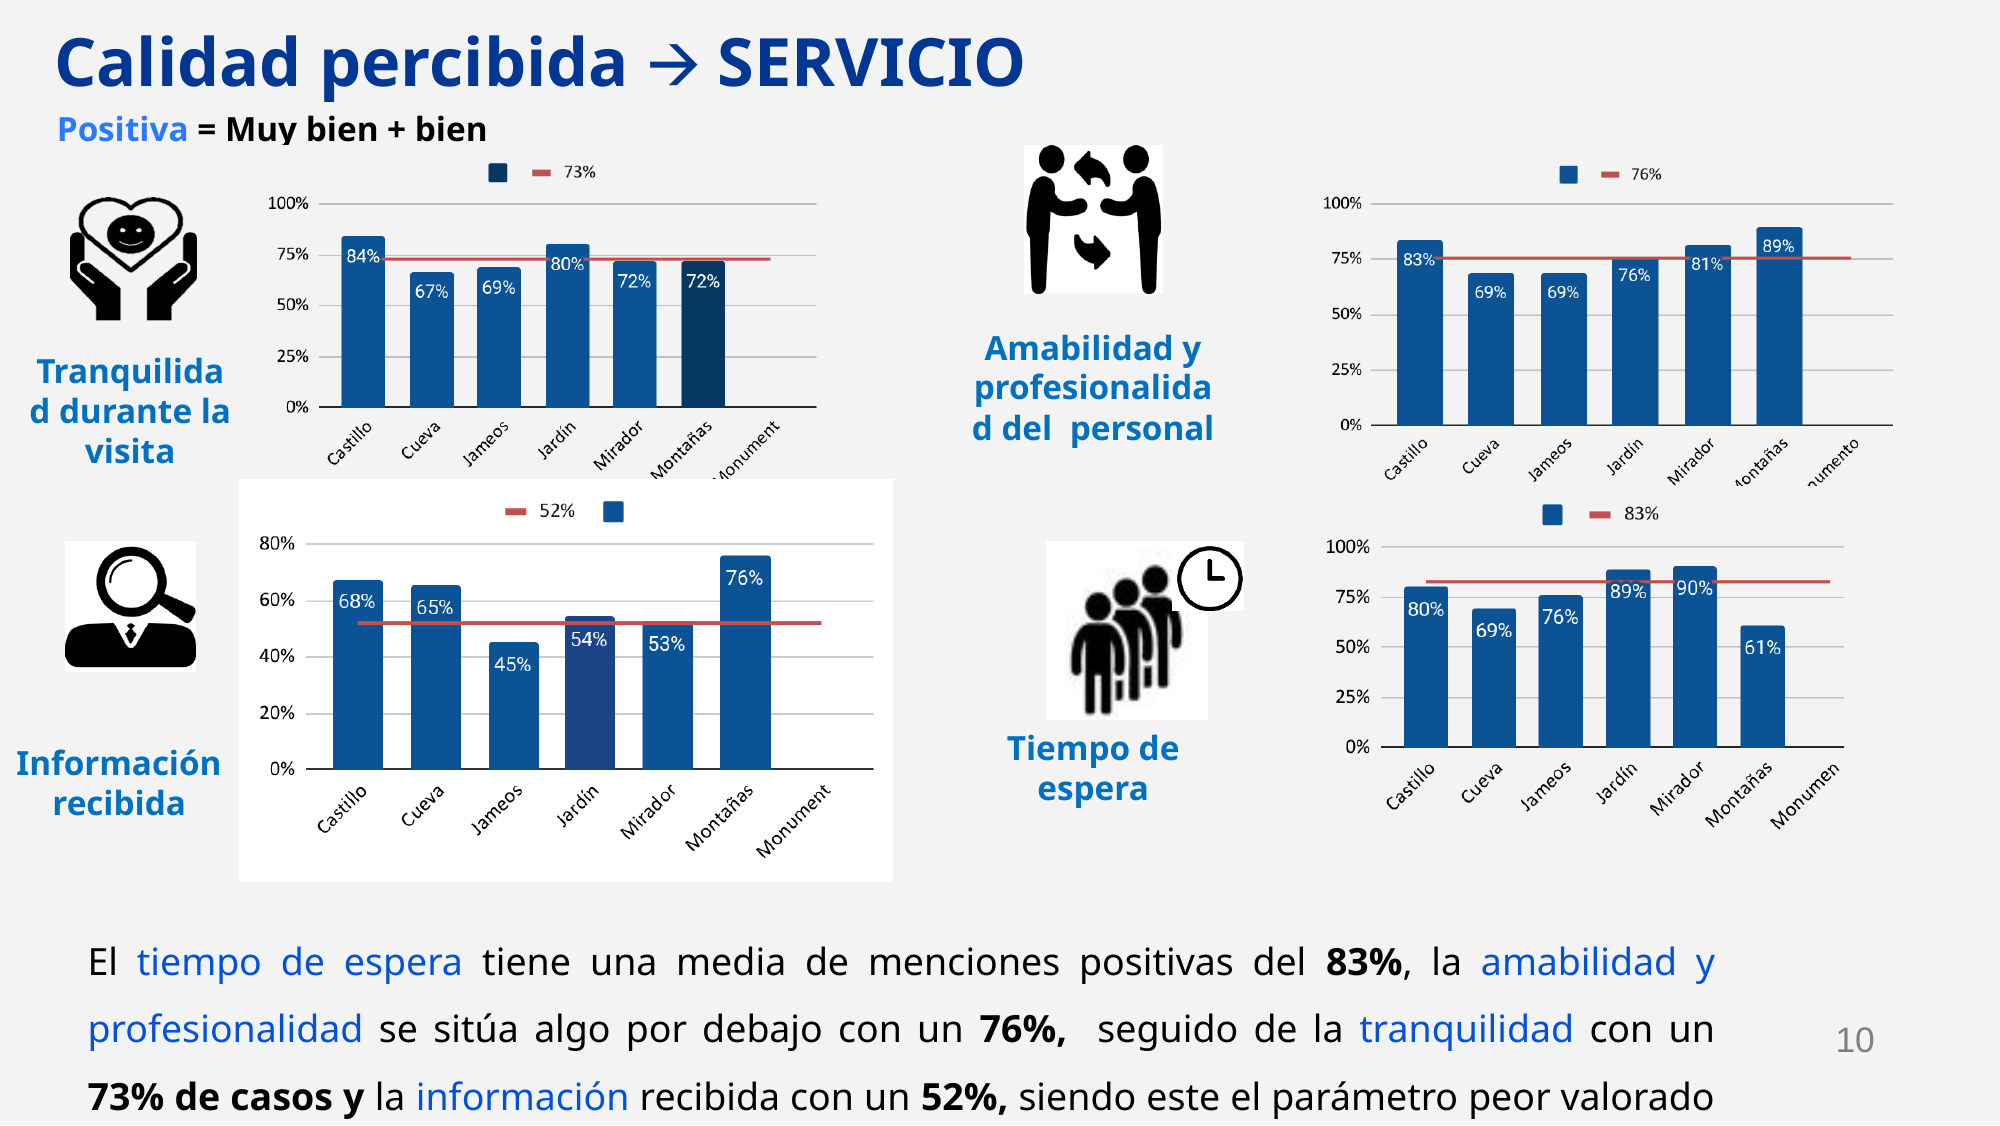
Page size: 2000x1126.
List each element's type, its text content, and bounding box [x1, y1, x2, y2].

text_box Positiva = Muy bien + bien [56, 100, 1123, 157]
text_box Información recibida [0, 734, 239, 831]
text_box Amabilidad y profesionalidad del personal [951, 319, 1235, 456]
text_box El tiempo de espera tiene una media de menciones positivas del 83%, la amabilidad y profesionalidad se sitúa algo por debajo con un 76%, seguido de la tranquilidad con un 73% de casos y la información recibida con un 52%, siendo este el parámetro peor valorado en su conjunto. [72, 900, 1731, 1126]
picture [54, 193, 207, 325]
picture [1259, 145, 1893, 837]
picture [65, 541, 196, 672]
text_box Tiempo de espera [964, 719, 1222, 816]
slide_number <number> [1731, 1008, 1894, 1069]
picture [1045, 541, 1244, 720]
text_box Calidad percibida 🡪 SERVICIO [54, 0, 1374, 120]
picture [1024, 145, 1163, 294]
text_box Tranquilidad durante la visita [11, 342, 249, 479]
picture [239, 145, 893, 883]
